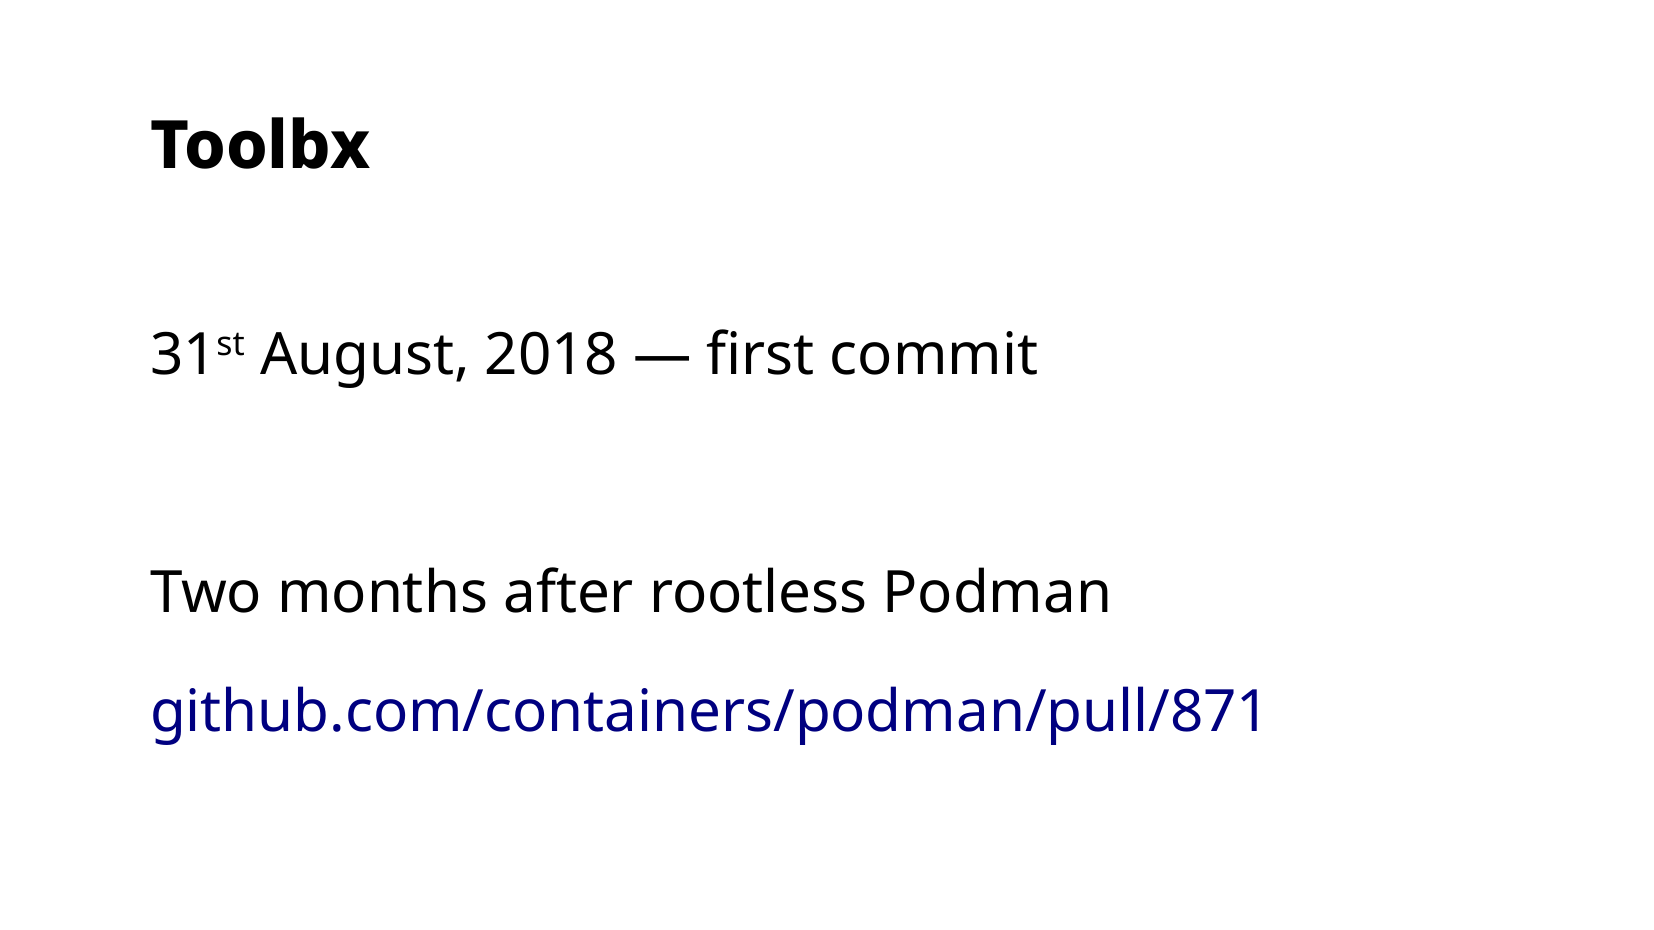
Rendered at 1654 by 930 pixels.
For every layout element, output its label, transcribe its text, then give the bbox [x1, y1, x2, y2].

subtitle 31st August, 2018 — first commit Two months after rootless Podman github.com/containers/podman/pull/871 [150, 272, 1501, 812]
title Toolbx [150, 107, 1501, 188]
